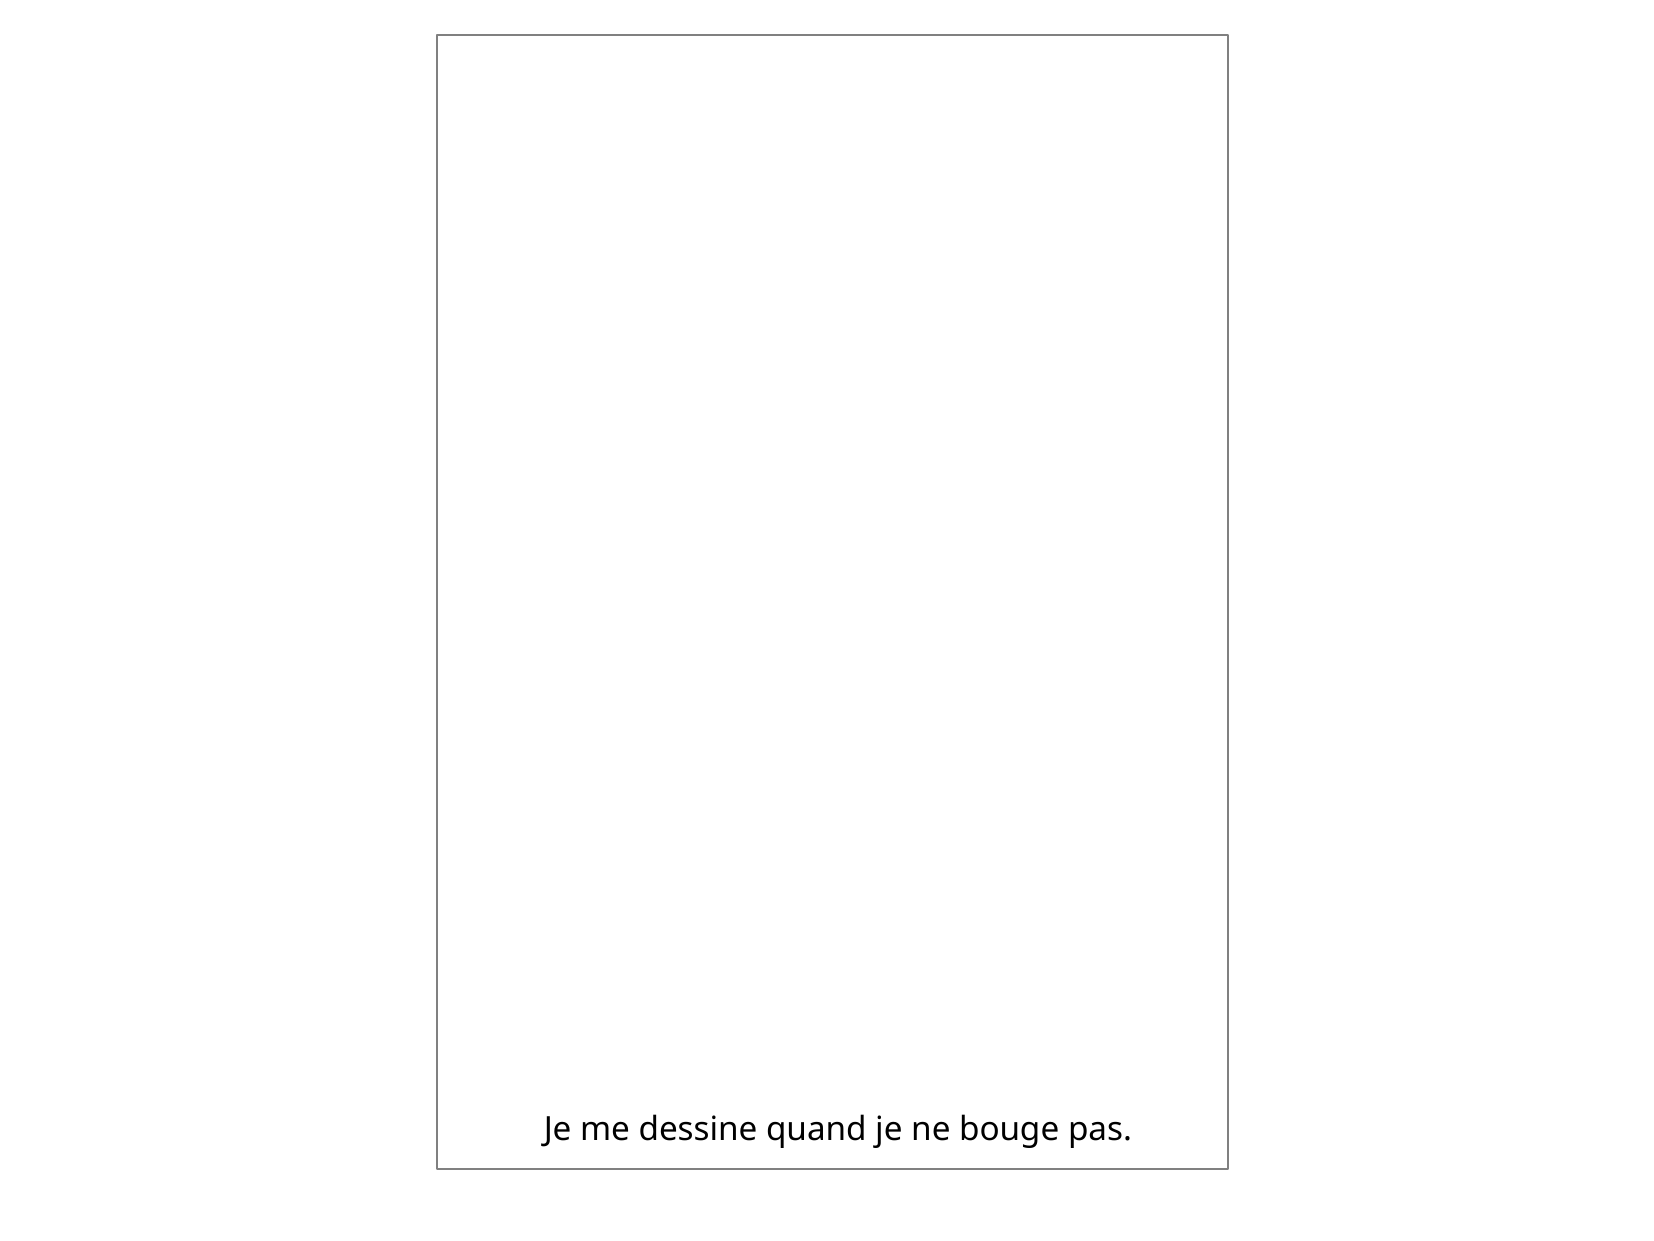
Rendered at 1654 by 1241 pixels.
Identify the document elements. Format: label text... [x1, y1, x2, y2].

text_box Je me dessine quand je ne bouge pas. [484, 1097, 1193, 1158]
text_box [437, 35, 1229, 1170]
